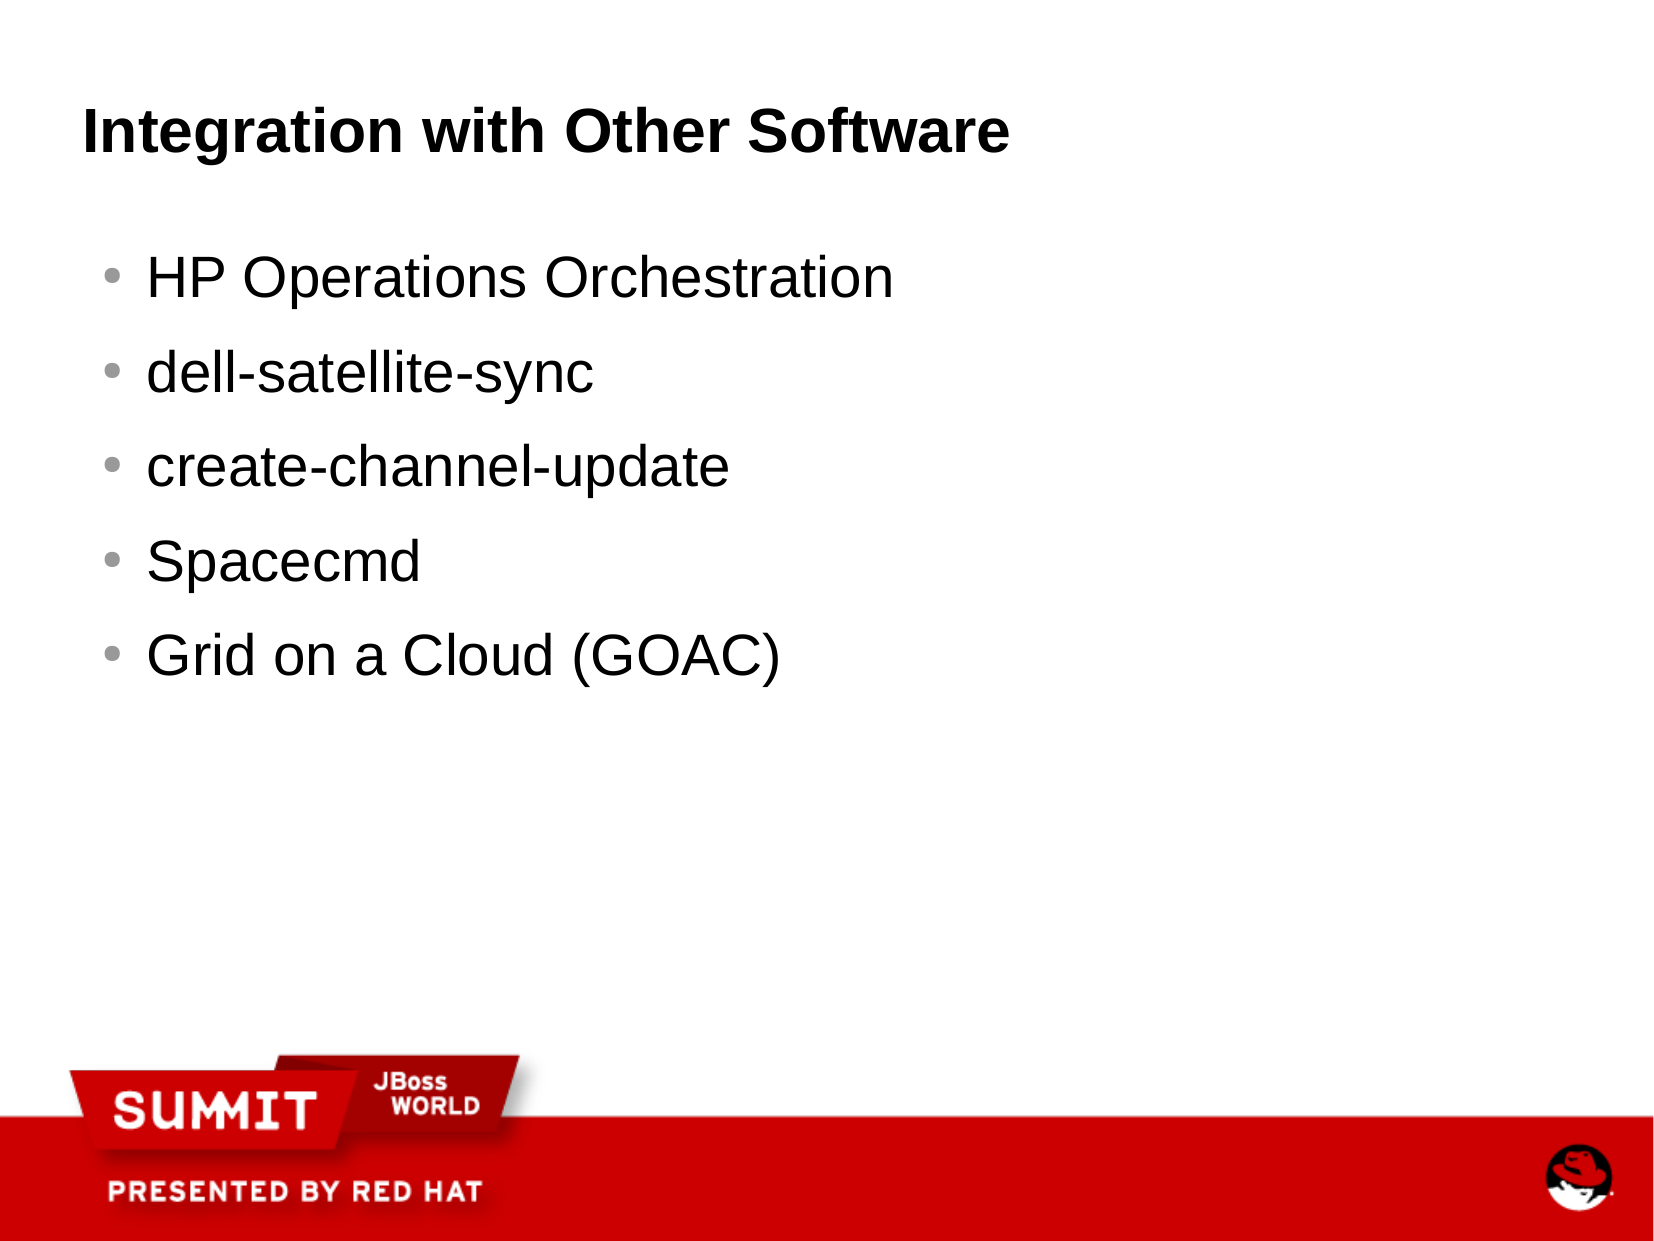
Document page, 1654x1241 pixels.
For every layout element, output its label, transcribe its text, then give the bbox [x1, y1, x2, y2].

list HP Operations Orchestration dell-satellite-sync create-channel-update Spacecmd Grid on a Cloud (GOAC) [86, 244, 1576, 1024]
title Integration with Other Software [82, 45, 1571, 218]
picture [0, 1043, 1654, 1241]
